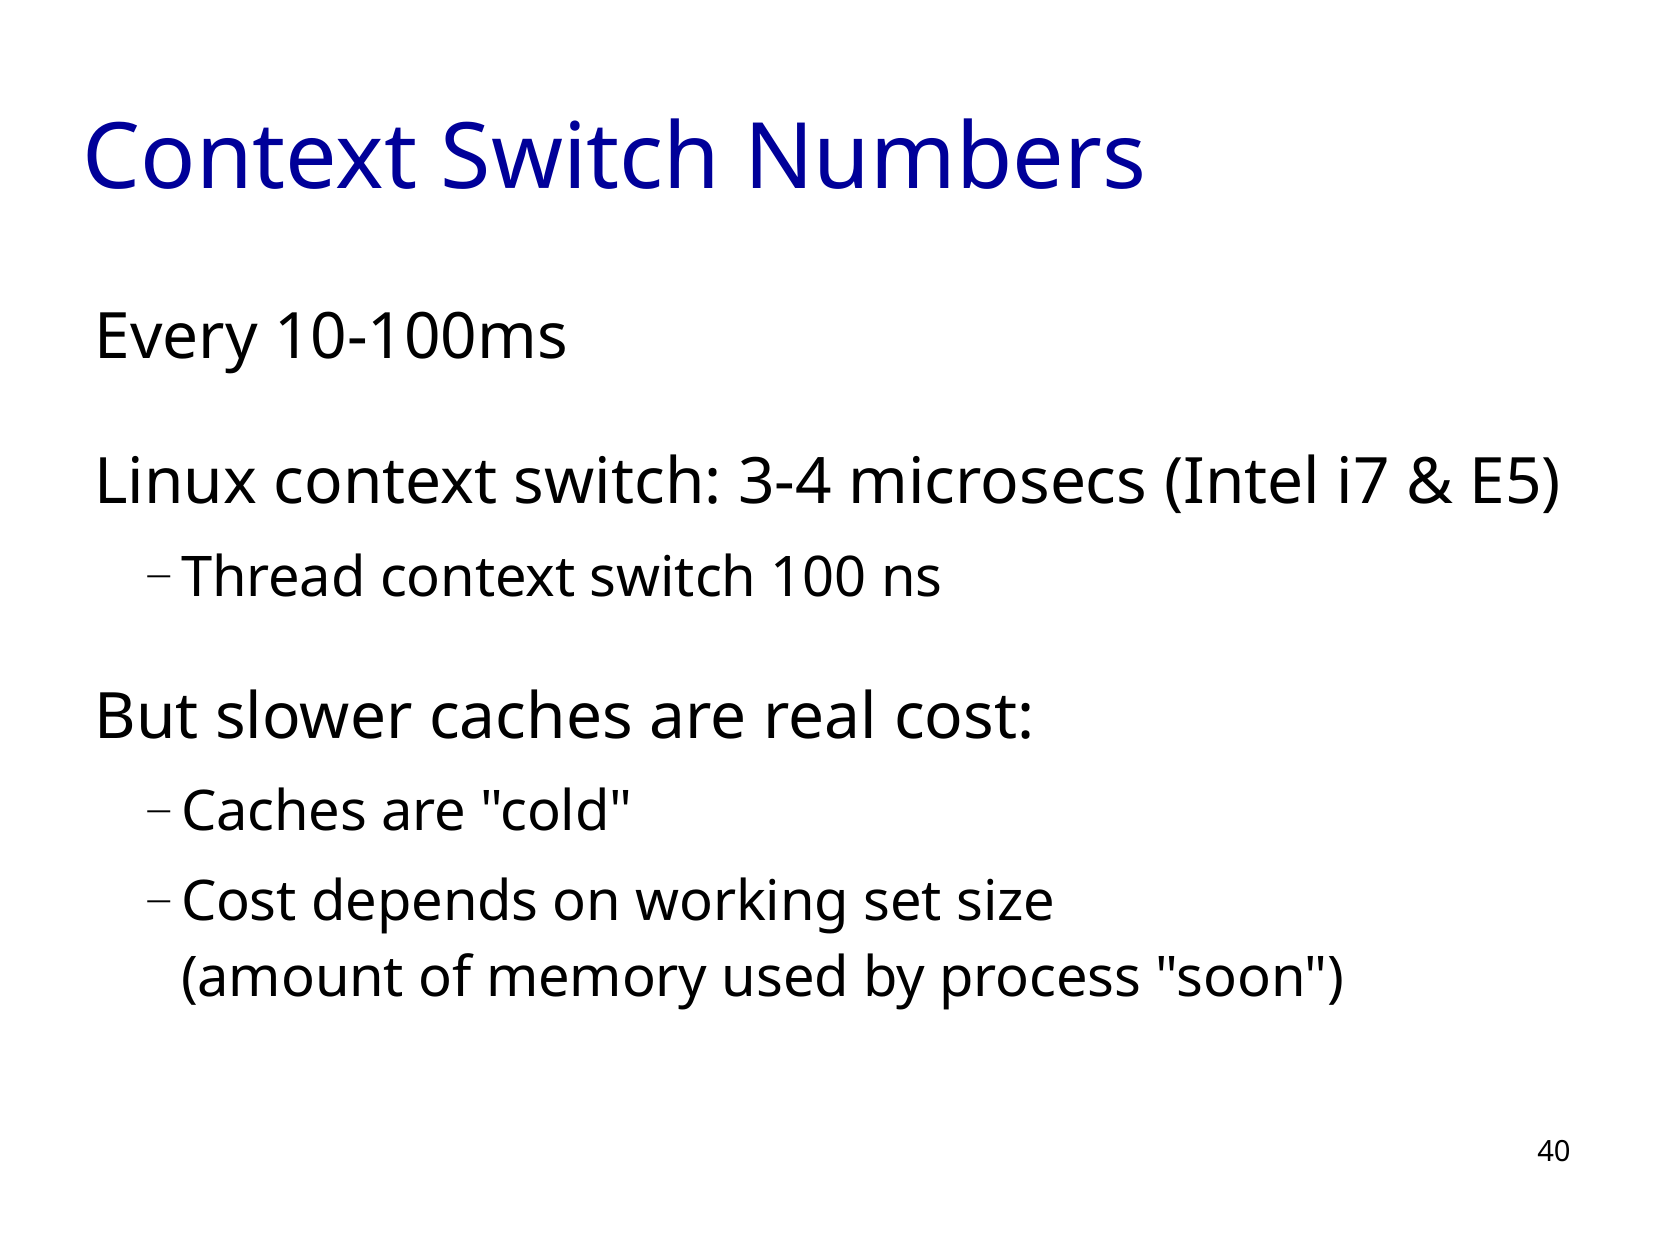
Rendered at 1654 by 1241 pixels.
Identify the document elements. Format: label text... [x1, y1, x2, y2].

list Every 10-100ms Linux context switch: 3-4 microsecs (Intel i7 & E5) Thread context switch 100 ns But slower caches are real cost: Caches are "cold" Cost depends on working set size (amount of memory used by process "soon") [60, 290, 1571, 1096]
title Context Switch Numbers [82, 49, 1571, 257]
